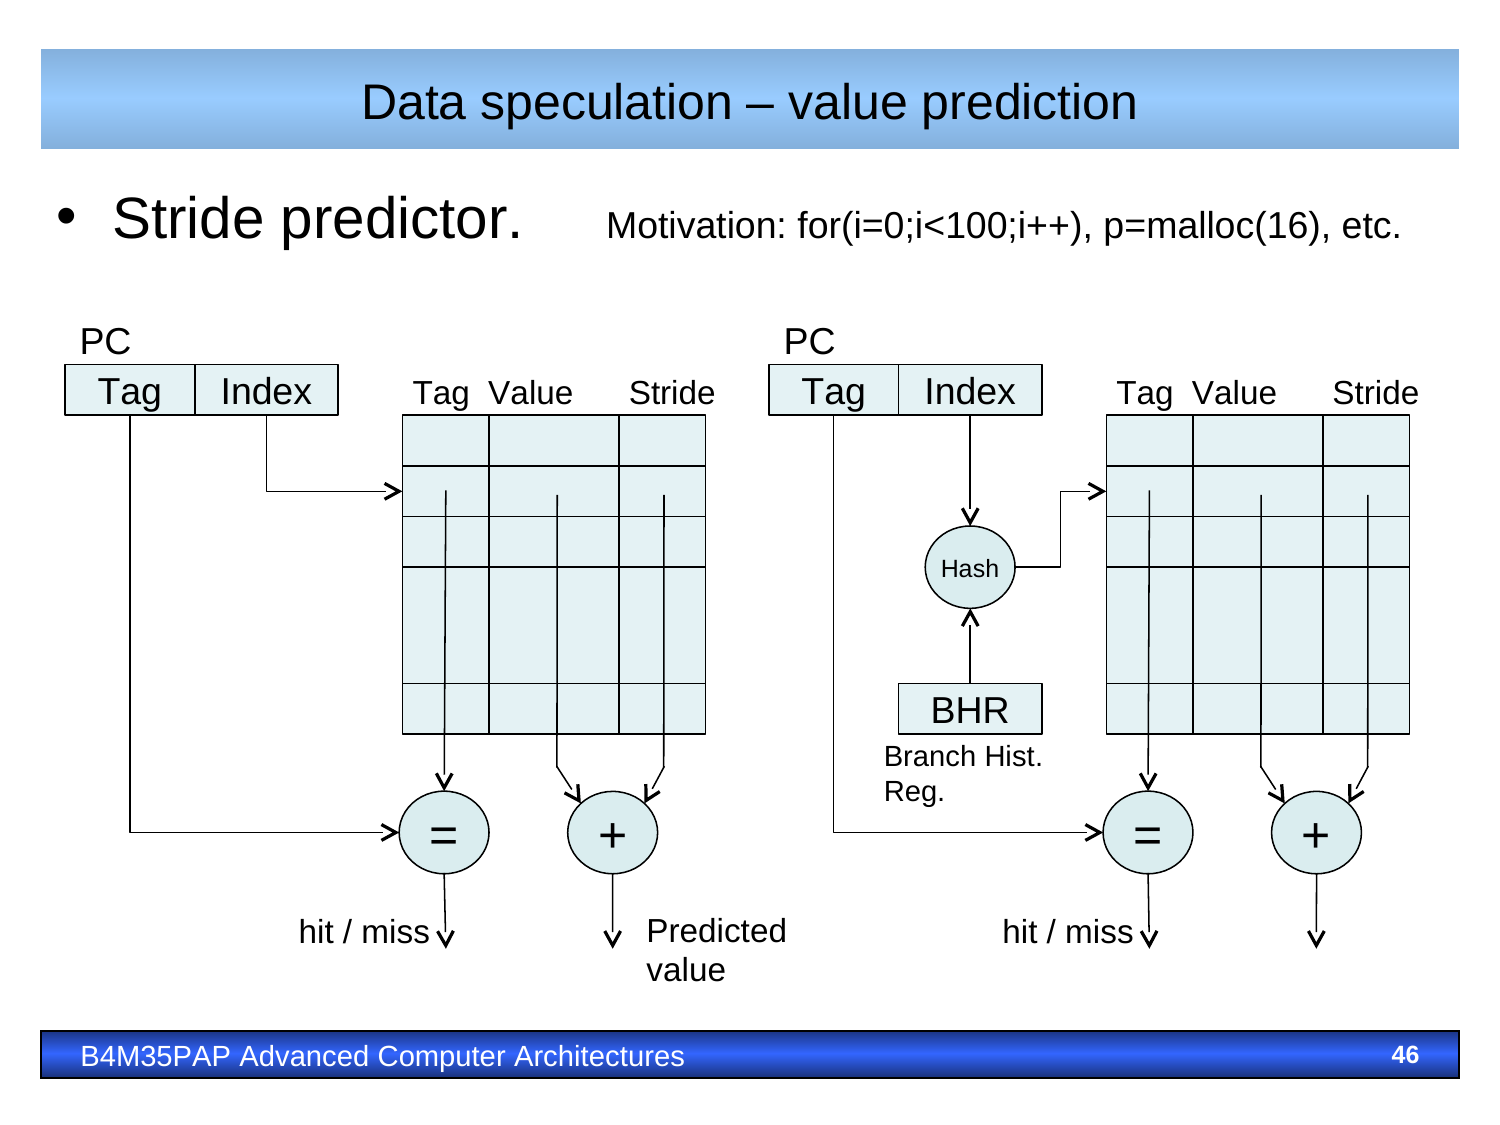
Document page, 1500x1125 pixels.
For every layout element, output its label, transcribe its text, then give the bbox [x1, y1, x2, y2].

text_box Branch Hist. Reg. [868, 715, 1107, 830]
text_box BHR [937, 700, 948, 708]
text_box Index [194, 366, 339, 416]
text_box PC [64, 314, 489, 366]
text_box = [1103, 791, 1193, 873]
text_box Hash [925, 526, 1016, 609]
text_box Tag Value Stride [388, 365, 813, 417]
text_box Predicted value [631, 891, 869, 1006]
text_box PC [768, 314, 1193, 366]
text_box hit / miss [283, 873, 522, 988]
text_box + [567, 791, 658, 874]
list Stride predictor. Motivation: for(i=0;i<100;i++), p=malloc(16), etc. [41, 172, 1436, 267]
text_box BHR [898, 683, 1042, 715]
text_box + [1271, 791, 1362, 874]
text_box [1106, 415, 1410, 735]
text_box Index [898, 366, 1042, 416]
text_box BHR [989, 700, 1003, 710]
text_box Tag [64, 366, 194, 416]
title Data speculation – value prediction [41, 49, 1459, 149]
text_box Tag Value Stride [1092, 365, 1500, 417]
text_box [402, 415, 706, 735]
text_box hit / miss [987, 873, 1225, 988]
text_box = [399, 791, 490, 873]
text_box Tag [768, 366, 898, 416]
